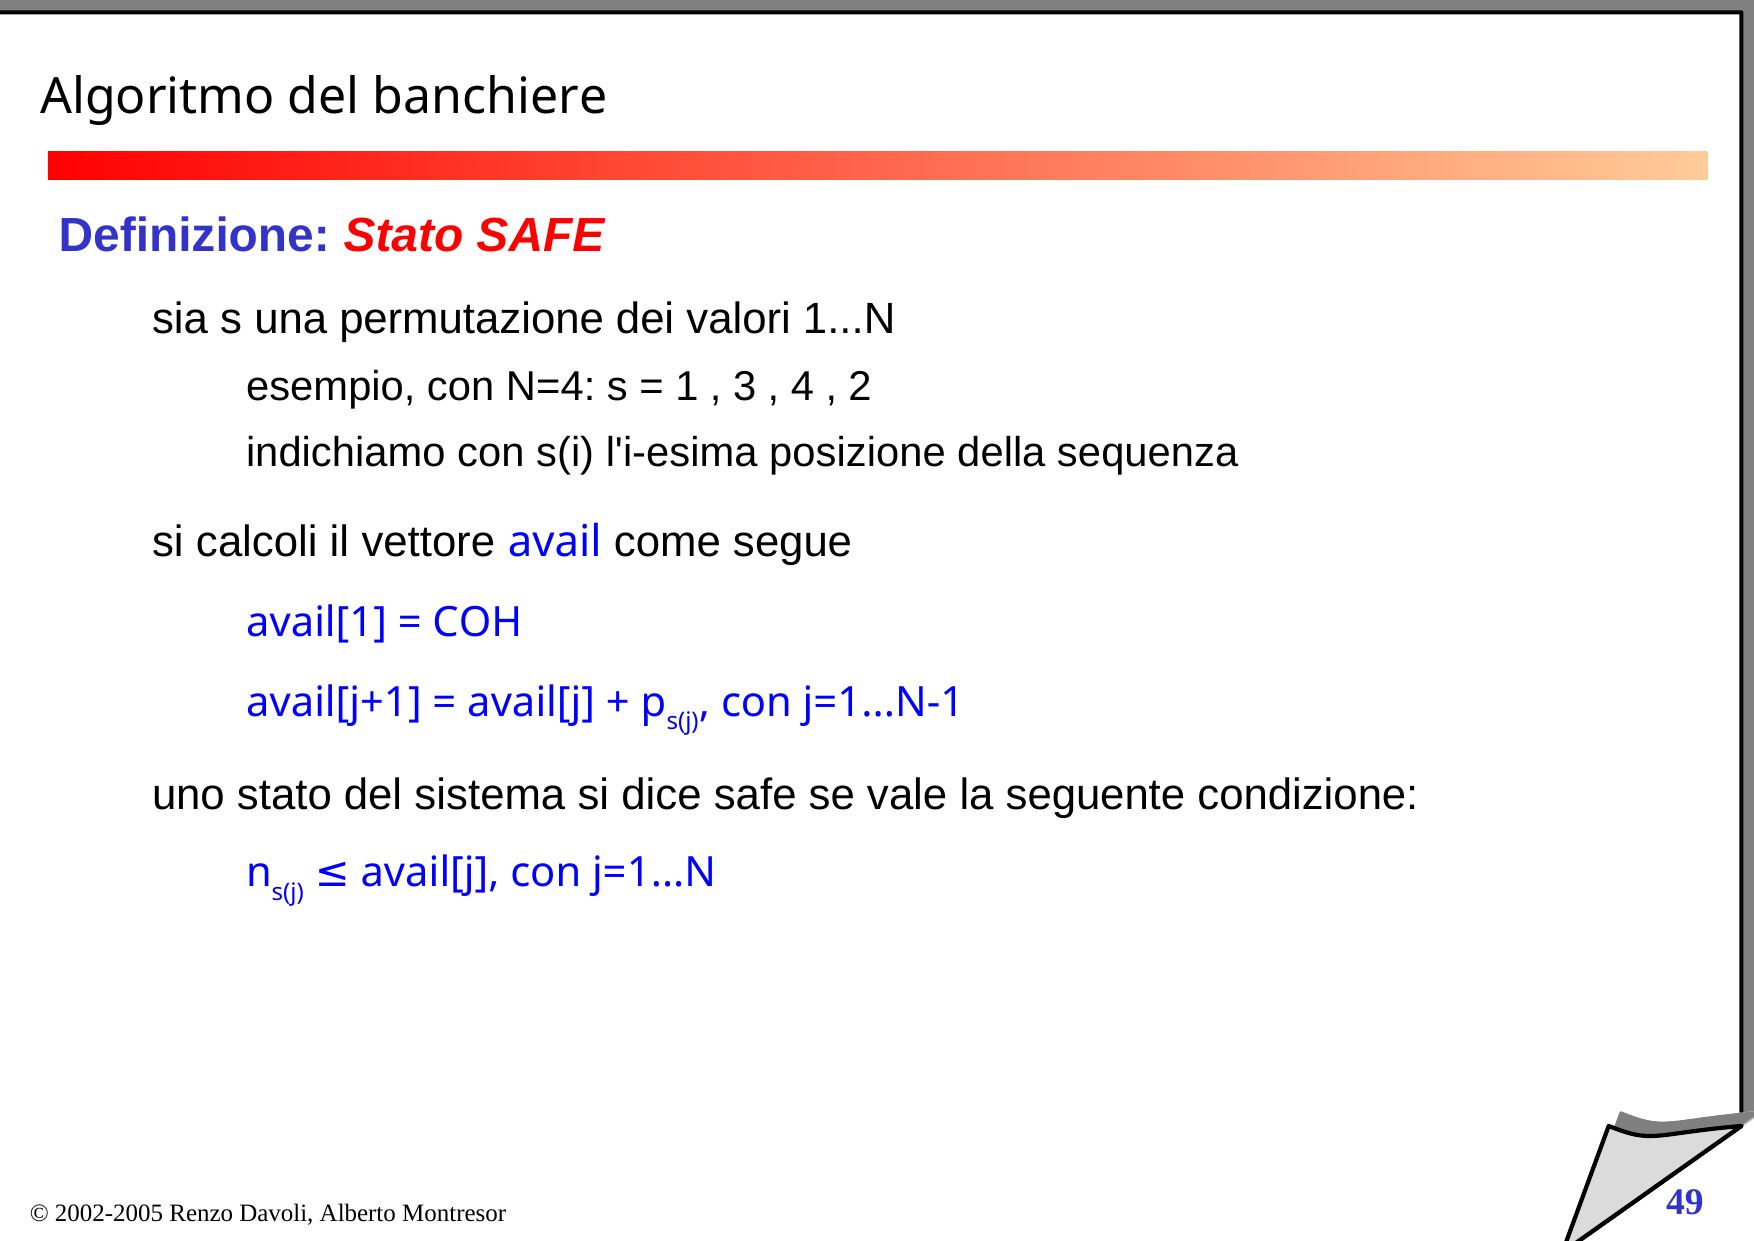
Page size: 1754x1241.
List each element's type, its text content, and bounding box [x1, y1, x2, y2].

text_box q [750, 152, 754, 179]
title Algoritmo del banchiere [40, 49, 1714, 144]
list Definizione: Stato SAFE sia s una permutazione dei valori 1...N esempio, con N=4: s = 1 , 3 , 4 , 2 indichiamo con s(i) l'i-esima posizione della sequenza si calcoli il vettore avail come segue avail[1] = COH avail[j+1] = avail[j] + ps(j), con j=1...N-1 uno stato del sistema si dice safe se vale la seguente condizione: ns(j) ≤ avail[j], con j=1...N [58, 206, 1696, 1049]
